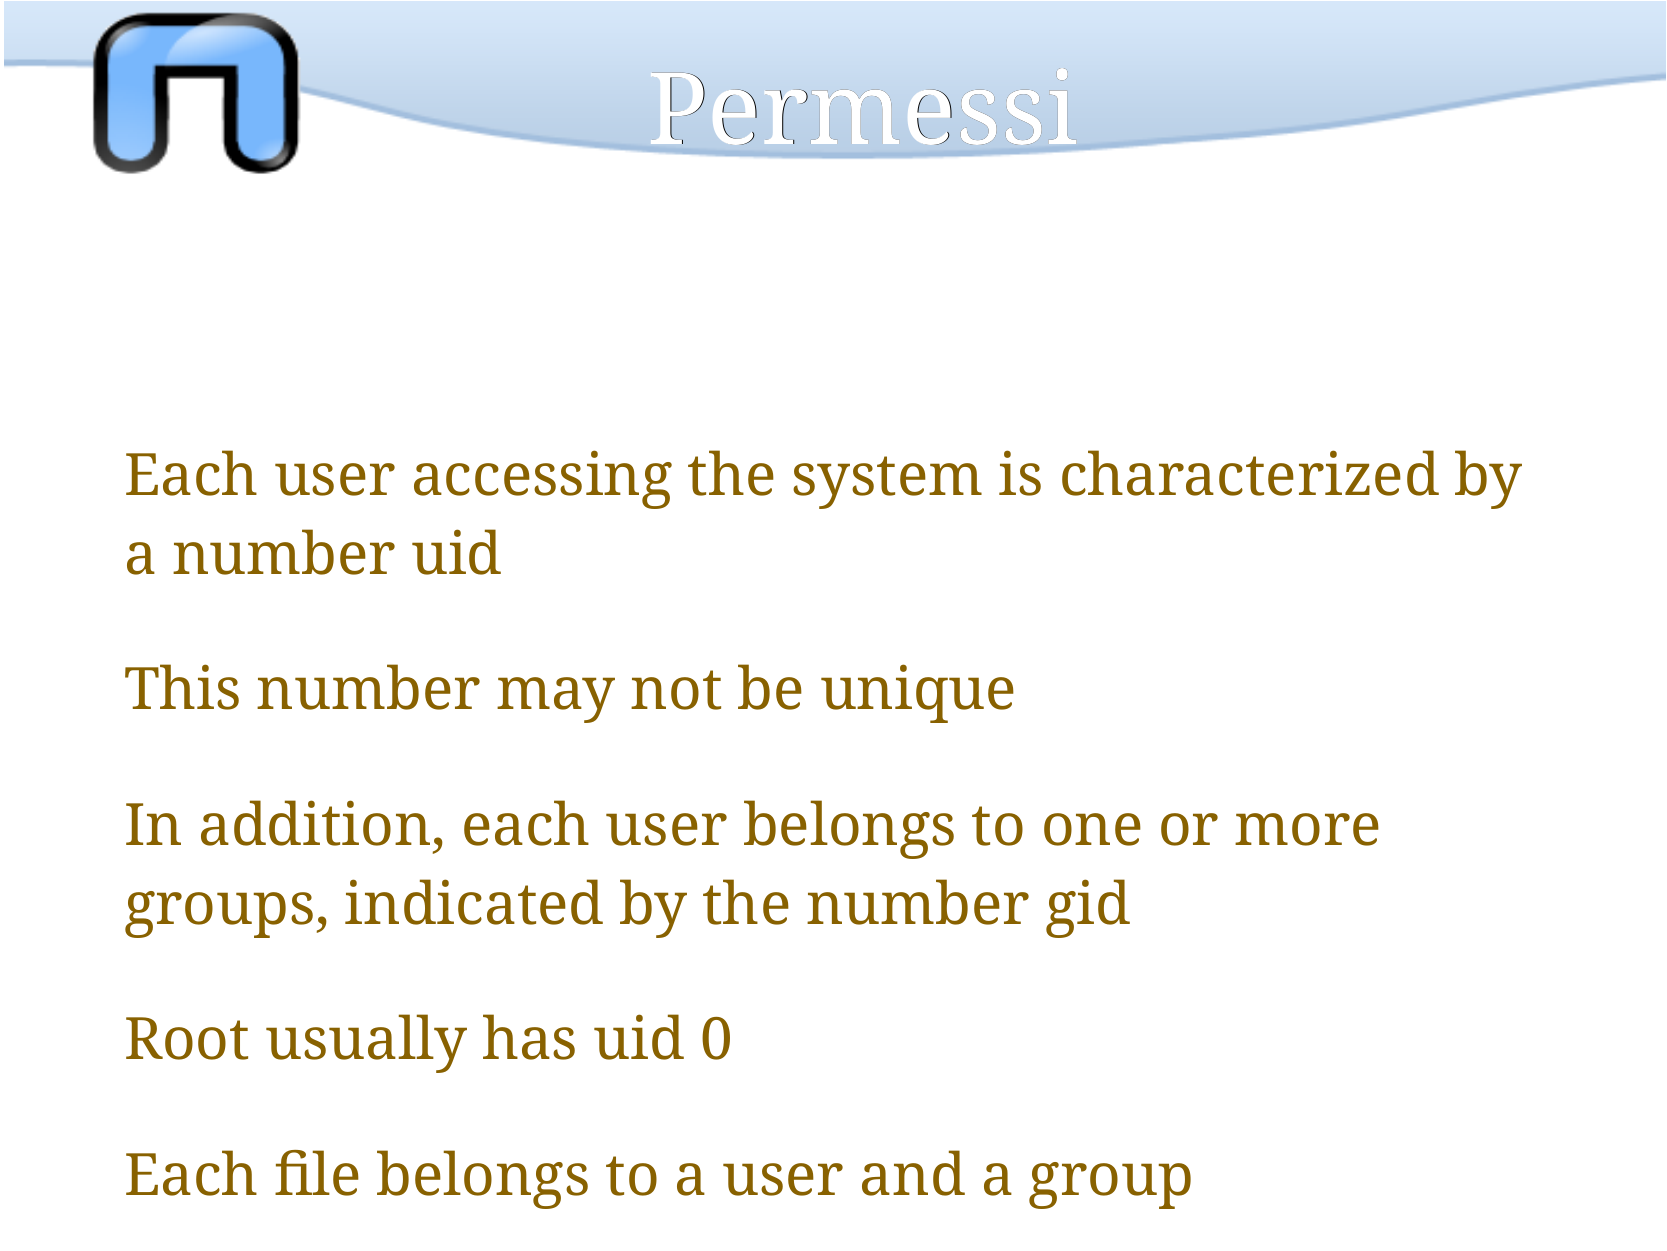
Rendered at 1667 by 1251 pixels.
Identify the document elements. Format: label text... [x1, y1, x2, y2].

picture [0, 0, 1667, 1251]
text_box Permessi [446, 29, 1280, 283]
list Each user accessing the system is characterized by a number uid This number may not be unique In addition, each user belongs to one or more groups, indicated by the number gid Root usually has uid 0 Each file belongs to a user and a group [124, 432, 1548, 1221]
